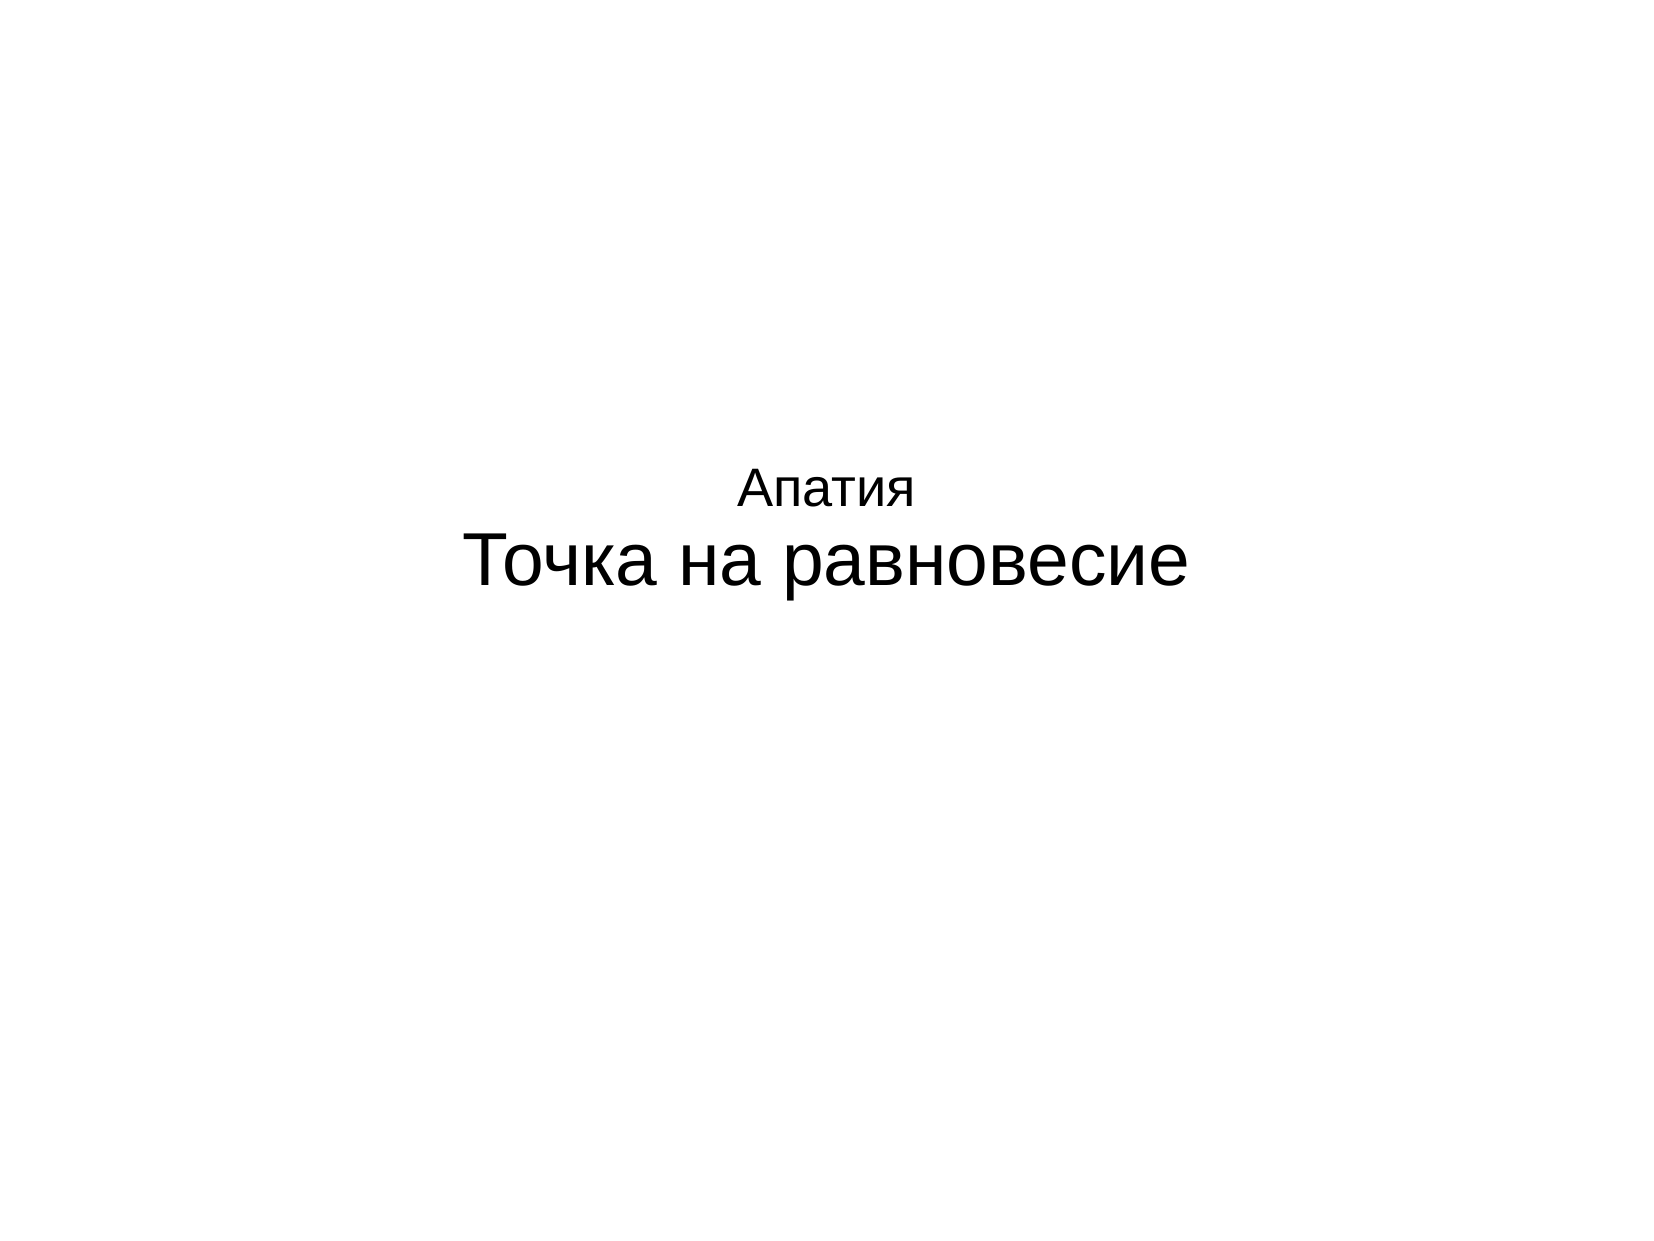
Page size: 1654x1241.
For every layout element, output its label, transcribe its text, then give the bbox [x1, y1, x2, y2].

subtitle Апатия Точка на равновесие [82, 49, 1571, 1010]
